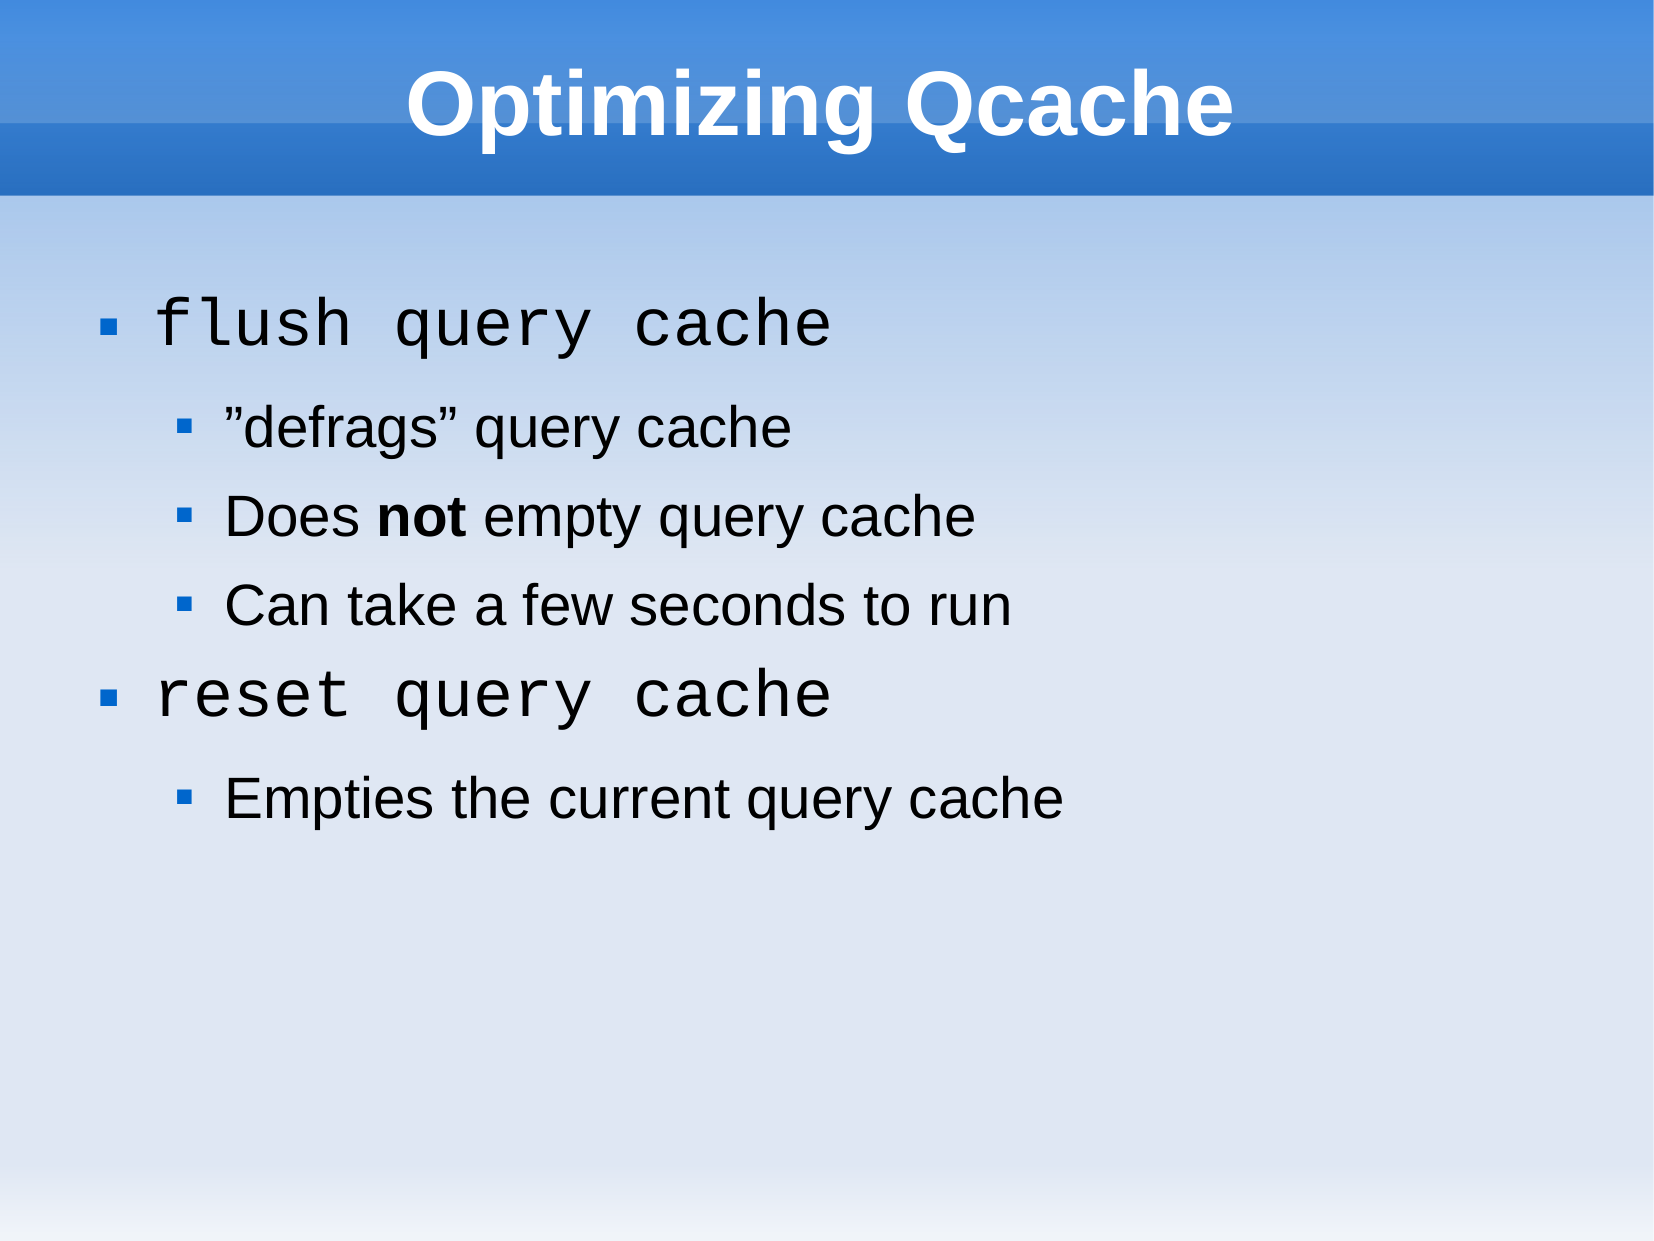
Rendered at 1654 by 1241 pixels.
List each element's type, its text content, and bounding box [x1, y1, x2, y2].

picture [0, 0, 1654, 1241]
title Optimizing Qcache [76, 0, 1565, 208]
list flush query cache ”defrags” query cache Does not empty query cache Can take a few seconds to run reset query cache Empties the current query cache [82, 290, 1571, 1094]
